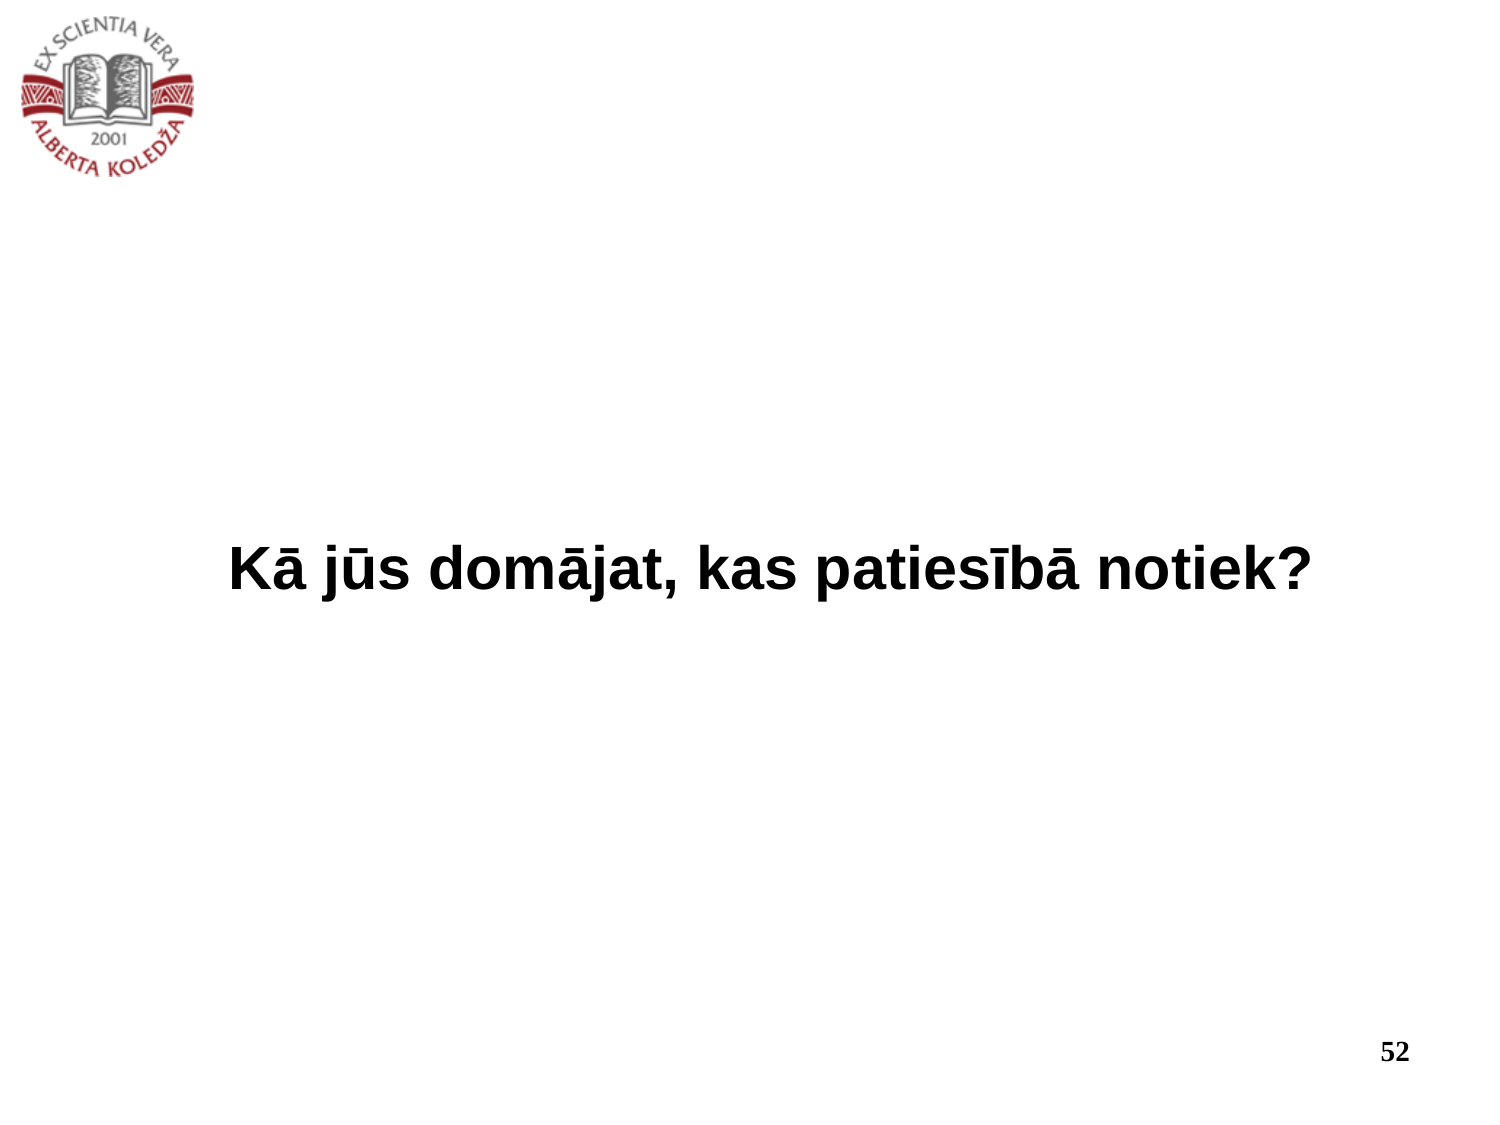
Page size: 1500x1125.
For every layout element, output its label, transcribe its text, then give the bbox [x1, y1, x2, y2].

picture [21, 16, 194, 177]
title Kā jūs domājat, kas patiesībā notiek? [141, 515, 1380, 621]
text_box <skaitlis> [1074, 1024, 1426, 1103]
